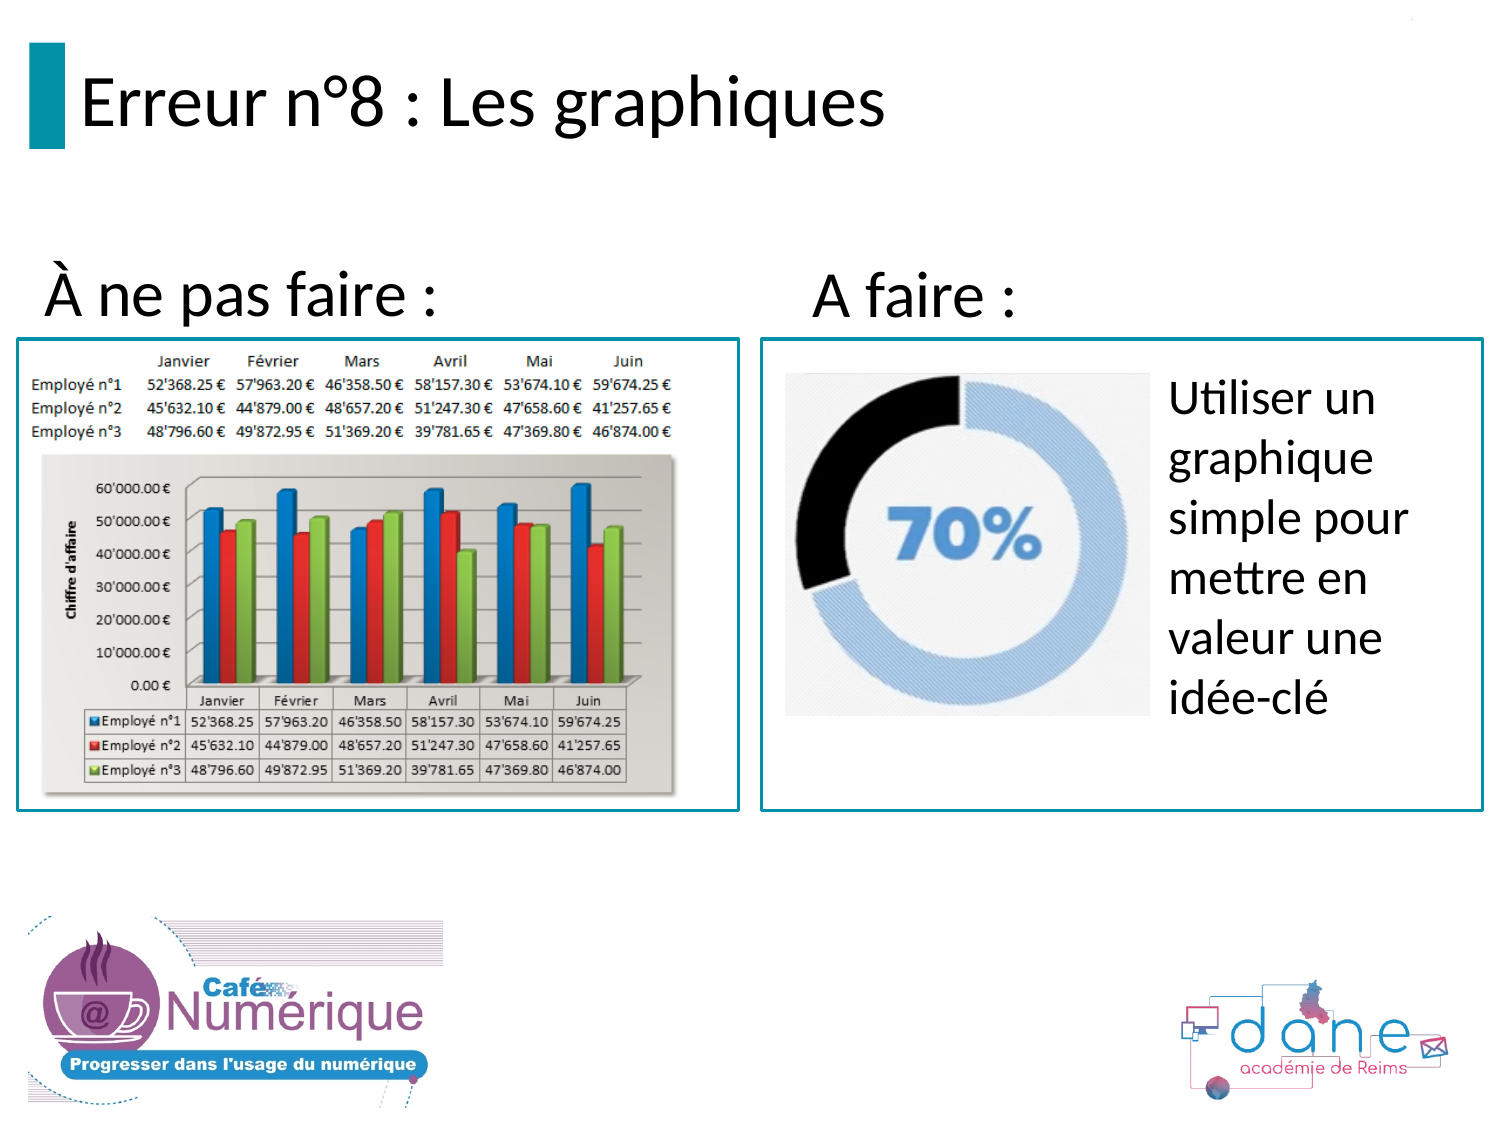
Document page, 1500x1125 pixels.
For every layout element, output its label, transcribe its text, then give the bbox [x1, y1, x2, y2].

text_box [761, 339, 1483, 811]
picture [29, 349, 729, 799]
title Erreur n°8 : Les graphiques [64, 45, 1376, 149]
text_box Utiliser un graphique simple pour mettre en valeur une idée-clé [1153, 357, 1497, 717]
list À ne pas faire : [29, 243, 715, 338]
picture [1175, 976, 1451, 1102]
text_box [17, 339, 739, 811]
text_box A faire : [797, 243, 1483, 338]
picture [785, 373, 1150, 717]
picture [28, 916, 443, 1108]
